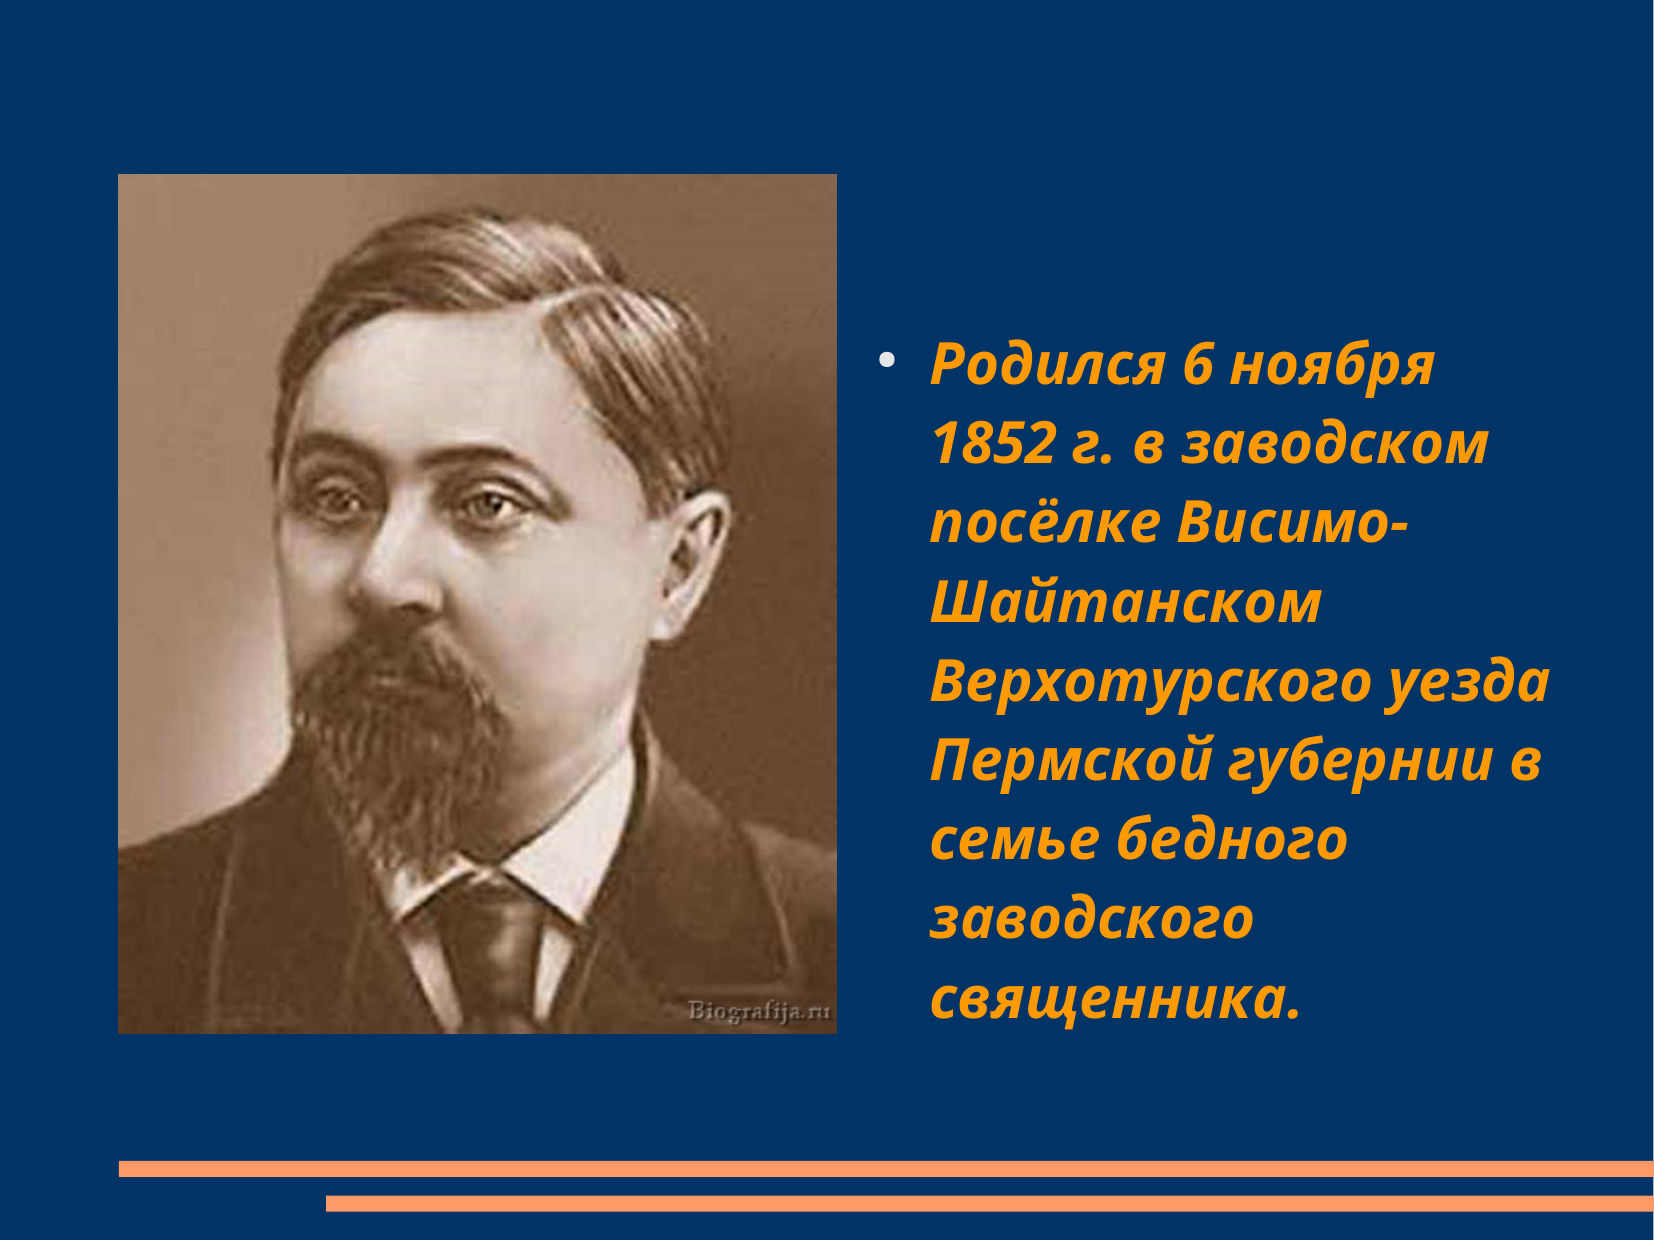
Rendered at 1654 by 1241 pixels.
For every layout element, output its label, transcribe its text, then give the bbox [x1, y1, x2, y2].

picture [118, 174, 837, 1034]
list Родился 6 ноября 1852 г. в заводском посёлке Висимо-Шайтанском Верхотурского уезда Пермской губернии в семье бедного заводского священника. [858, 322, 1562, 1132]
